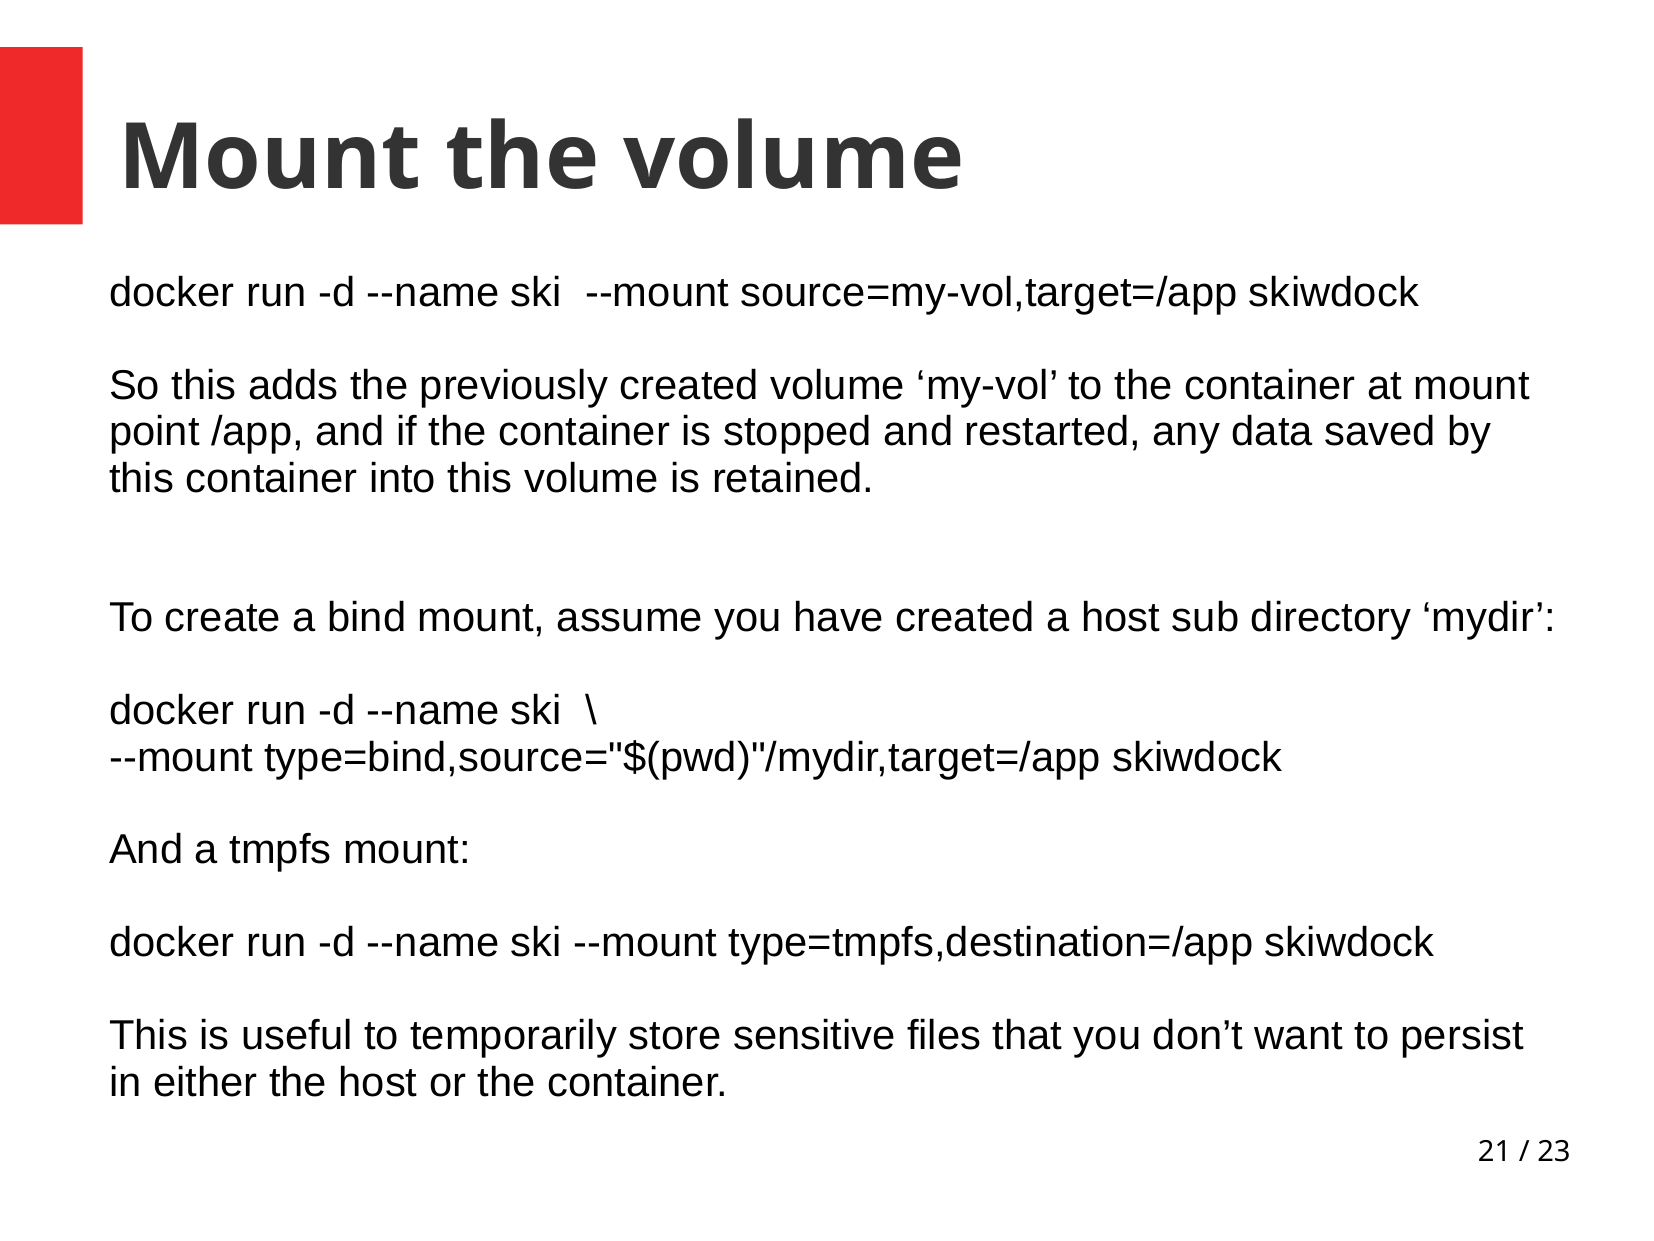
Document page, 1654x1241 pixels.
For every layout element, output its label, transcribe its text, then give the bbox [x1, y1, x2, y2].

title Mount the volume [118, 49, 1571, 257]
text_box docker run -d --name ski --mount source=my-vol,target=/app skiwdock So this adds the previously created volume ‘my-vol’ to the container at mount point /app, and if the container is stopped and restarted, any data saved by this container into this volume is retained. To create a bind mount, assume you have created a host sub directory ‘mydir’: docker run -d --name ski \ --mount type=bind,source="$(pwd)"/mydir,target=/app skiwdock And a tmpfs mount: docker run -d --name ski --mount type=tmpfs,destination=/app skiwdock This is useful to temporarily store sensitive files that you don’t want to persist in either the host or the container. [94, 261, 1583, 1113]
